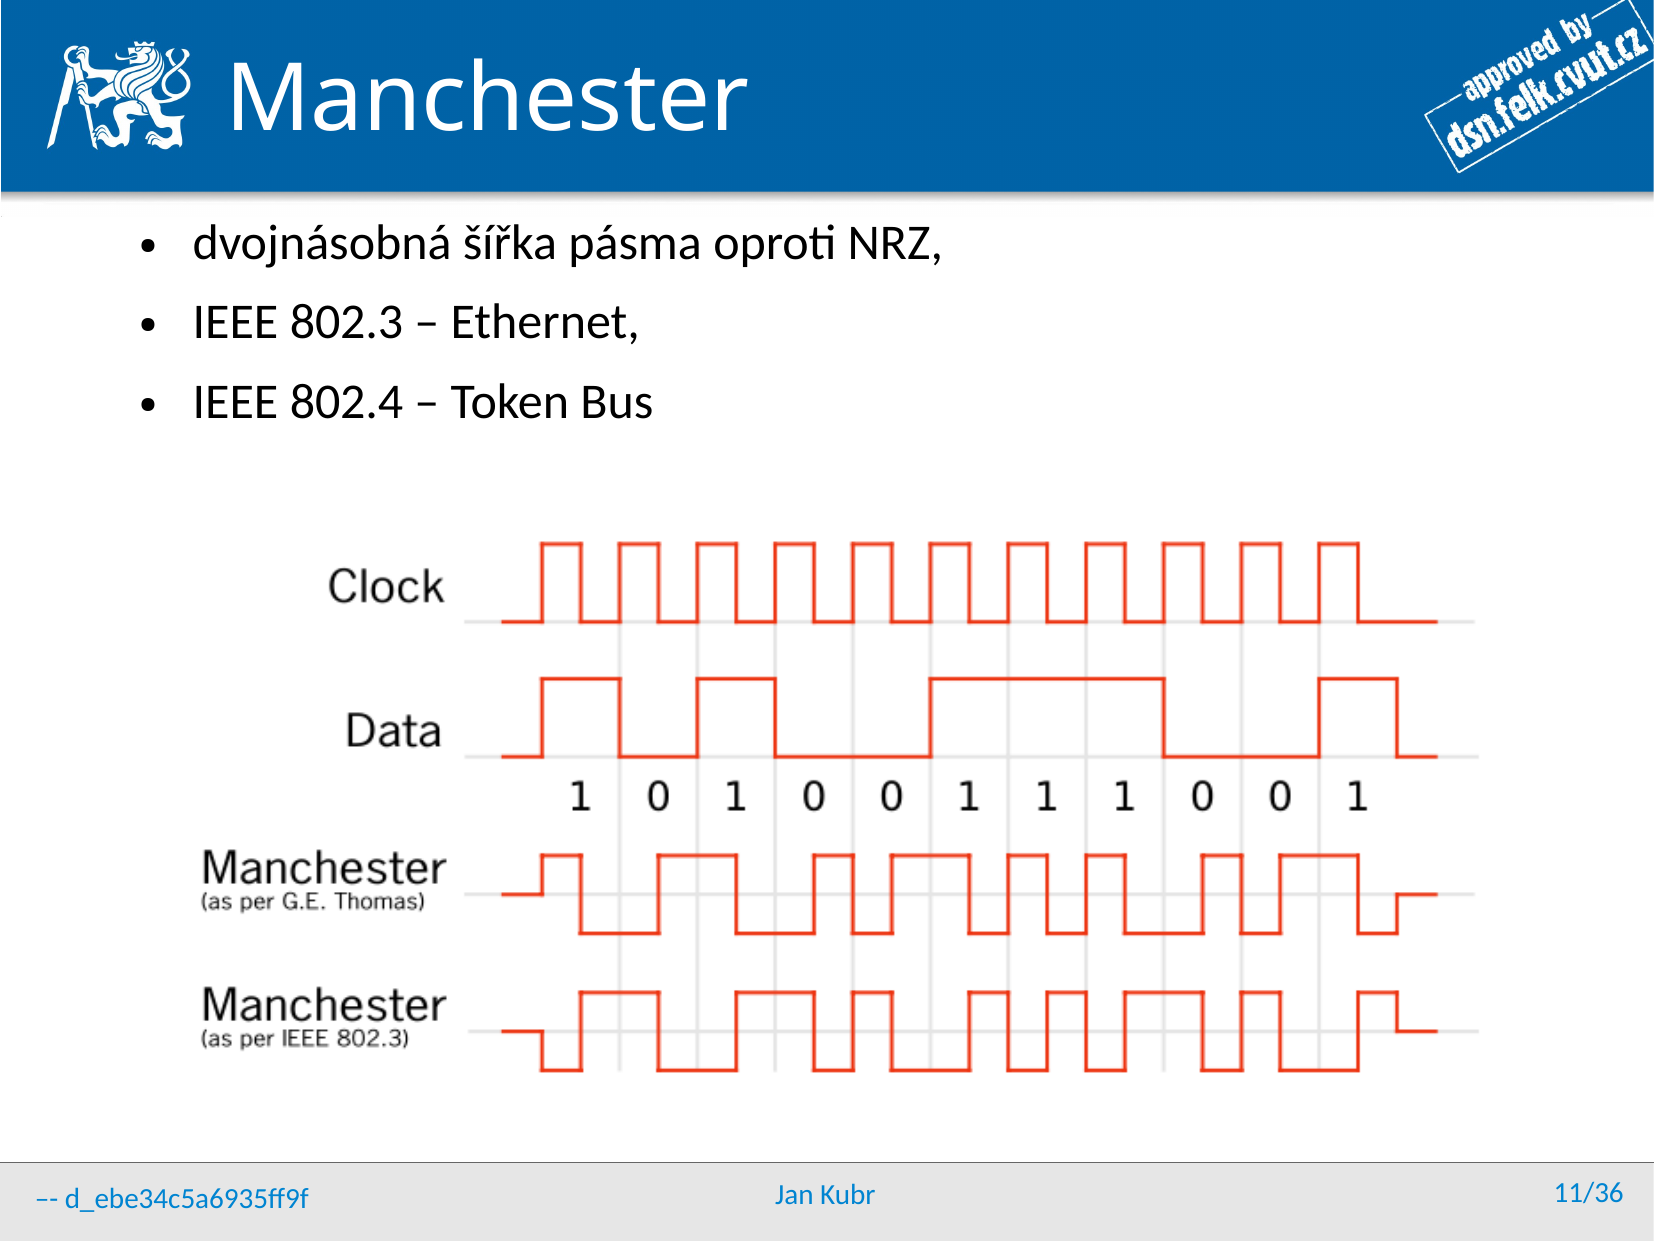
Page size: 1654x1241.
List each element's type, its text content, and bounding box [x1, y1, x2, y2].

picture [1, 0, 1654, 217]
list dvojnásobná šířka pásma oproti NRZ, IEEE 802.3 – Ethernet, IEEE 802.4 – Token Bus [121, 221, 1534, 446]
title Manchester [225, 0, 1426, 188]
picture [159, 485, 1529, 1135]
